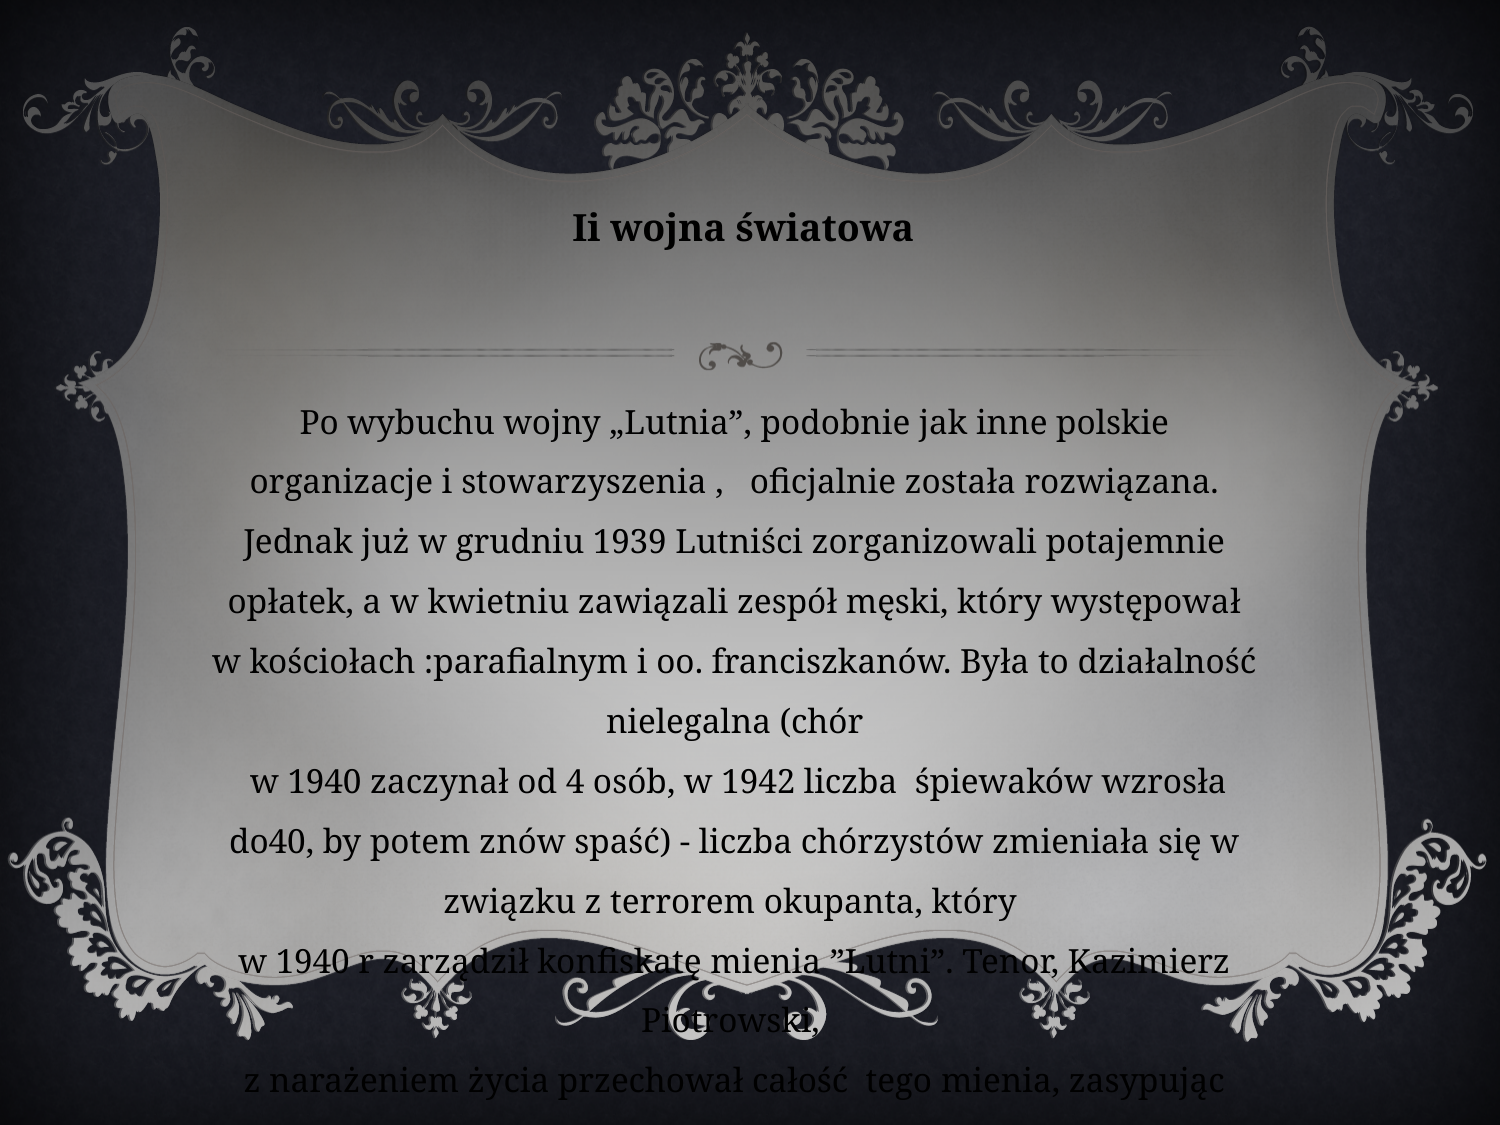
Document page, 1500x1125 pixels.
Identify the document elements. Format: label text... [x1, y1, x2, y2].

title Ii wojna światowa [218, 196, 1269, 287]
list Po wybuchu wojny „Lutnia”, podobnie jak inne polskie organizacje i stowarzyszenia , oficjalnie została rozwiązana. Jednak już w grudniu 1939 Lutniści zorganizowali potajemnie opłatek, a w kwietniu zawiązali zespół męski, który występował w kościołach :parafialnym i oo. franciszkanów. Była to działalność nielegalna (chór w 1940 zaczynał od 4 osób, w 1942 liczba śpiewaków wzrosła do40, by potem znów spaść) - liczba chórzystów zmieniała się w związku z terrorem okupanta, który w 1940 r zarządził konfiskatę mienia ”Lutni”. Tenor, Kazimierz Piotrowski, z narażeniem życia przechował całość tego mienia, zasypując wszystko kilkoma wozami trocin w swojej piwnicy. Musiał się potem ukrywać, bo Niemcy przeprowadzali rewizje i poszukiwania, ale dzięki niemu dobytek „Lutni” ocalał. [194, 373, 1275, 941]
picture [0, 0, 1500, 1125]
